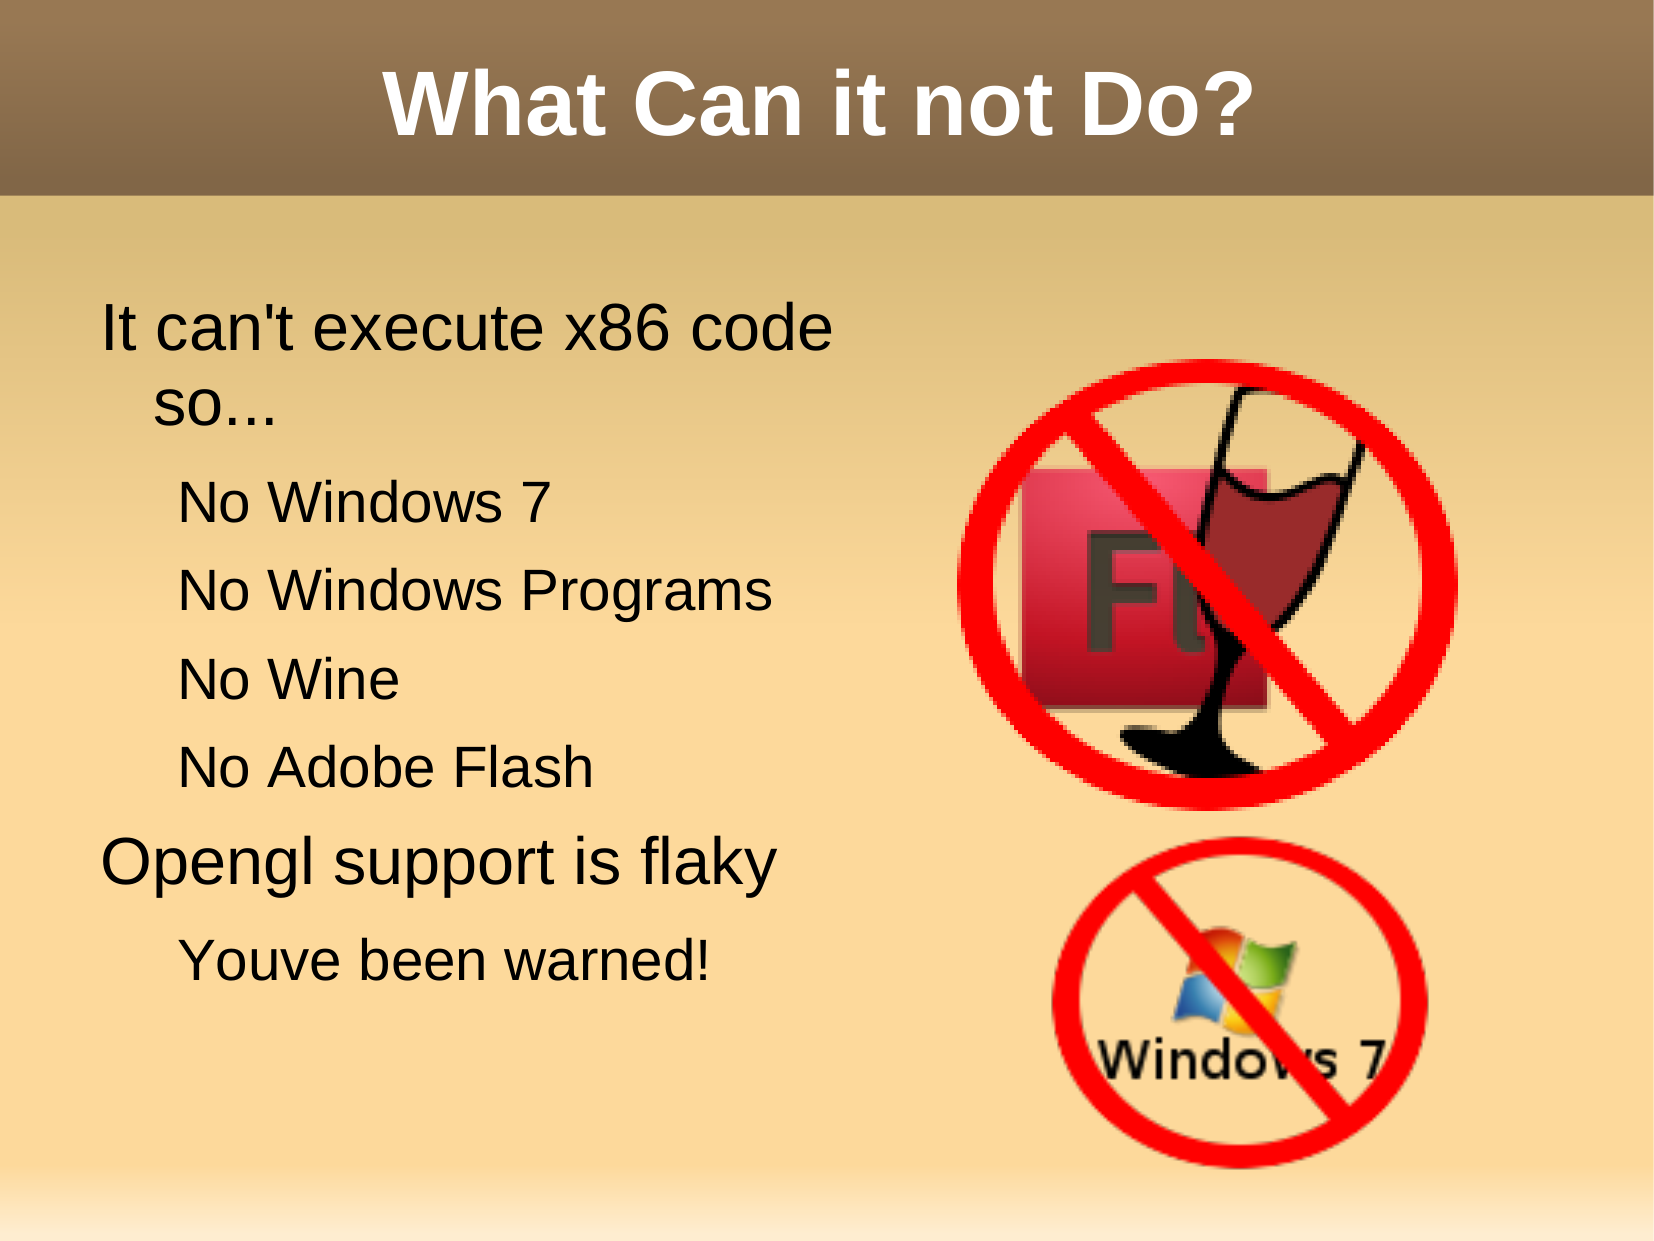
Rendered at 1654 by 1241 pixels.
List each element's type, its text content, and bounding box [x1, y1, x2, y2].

list It can't execute x86 code so... No Windows 7 No Windows Programs No Wine No Adobe Flash Opengl support is flaky Youve been warned! [82, 290, 938, 1094]
picture [0, 0, 1654, 1241]
title What Can it not Do? [76, 7, 1565, 200]
